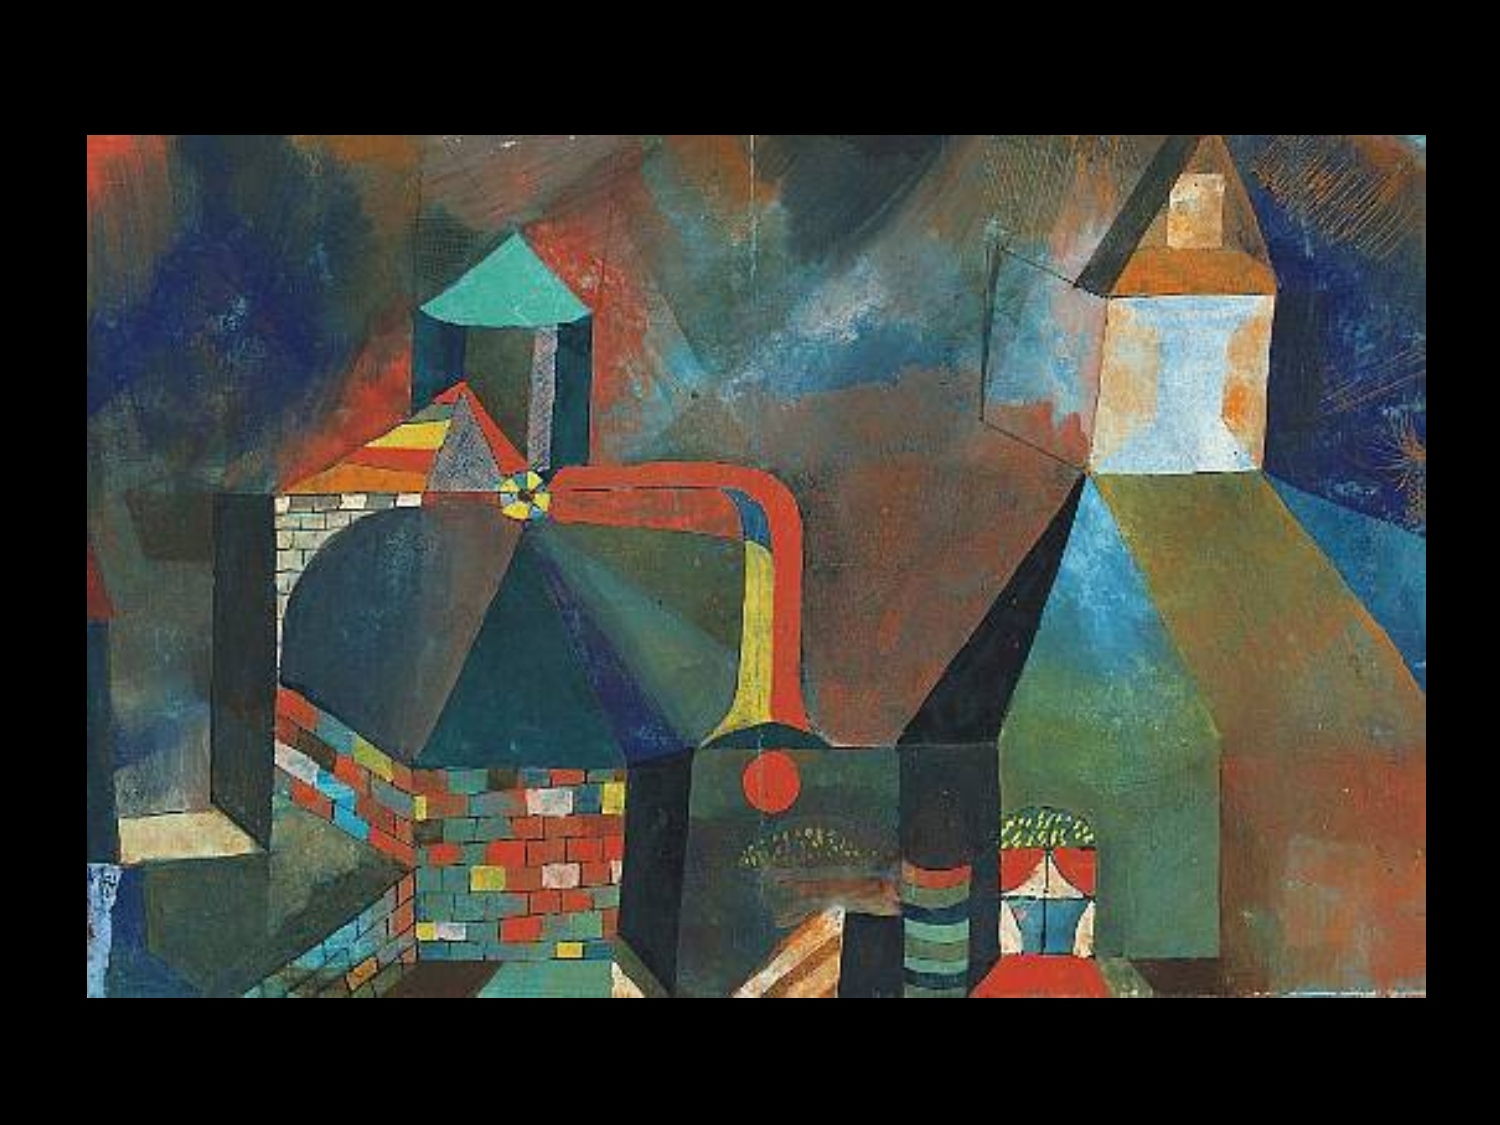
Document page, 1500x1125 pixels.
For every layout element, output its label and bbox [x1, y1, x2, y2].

picture [87, 135, 1426, 998]
